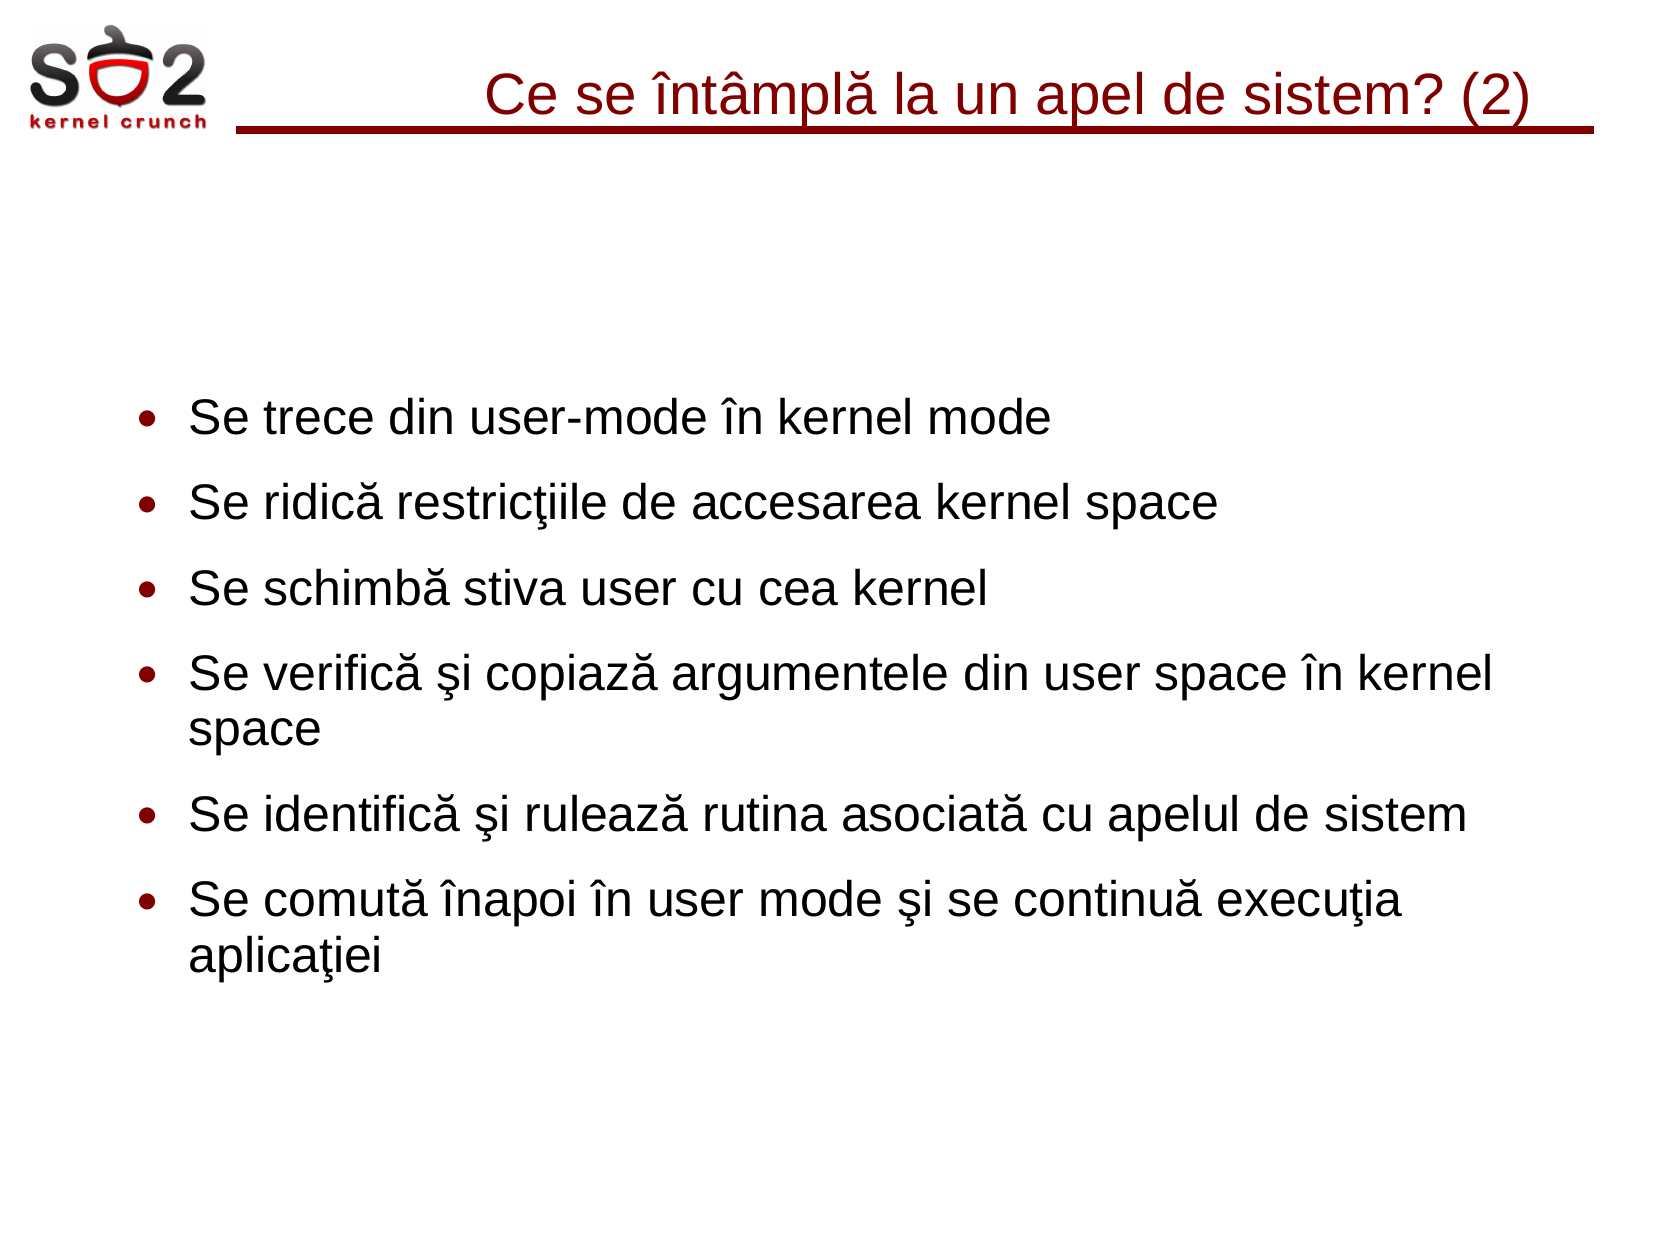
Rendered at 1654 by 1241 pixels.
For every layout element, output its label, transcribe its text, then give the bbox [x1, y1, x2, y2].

picture [29, 23, 121, 130]
list Se trece din user-mode în kernel mode Se ridică restricţiile de accesarea kernel space Se schimbă stiva user cu cea kernel Se verifică şi copiază argumentele din user space în kernel space Se identifică şi rulează rutina asociată cu apelul de sistem Se comută înapoi în user mode şi se continuă execuţia aplicaţiei [118, 295, 1531, 1077]
title Ce se întâmplă la un apel de sistem? (2) [121, 11, 1534, 178]
